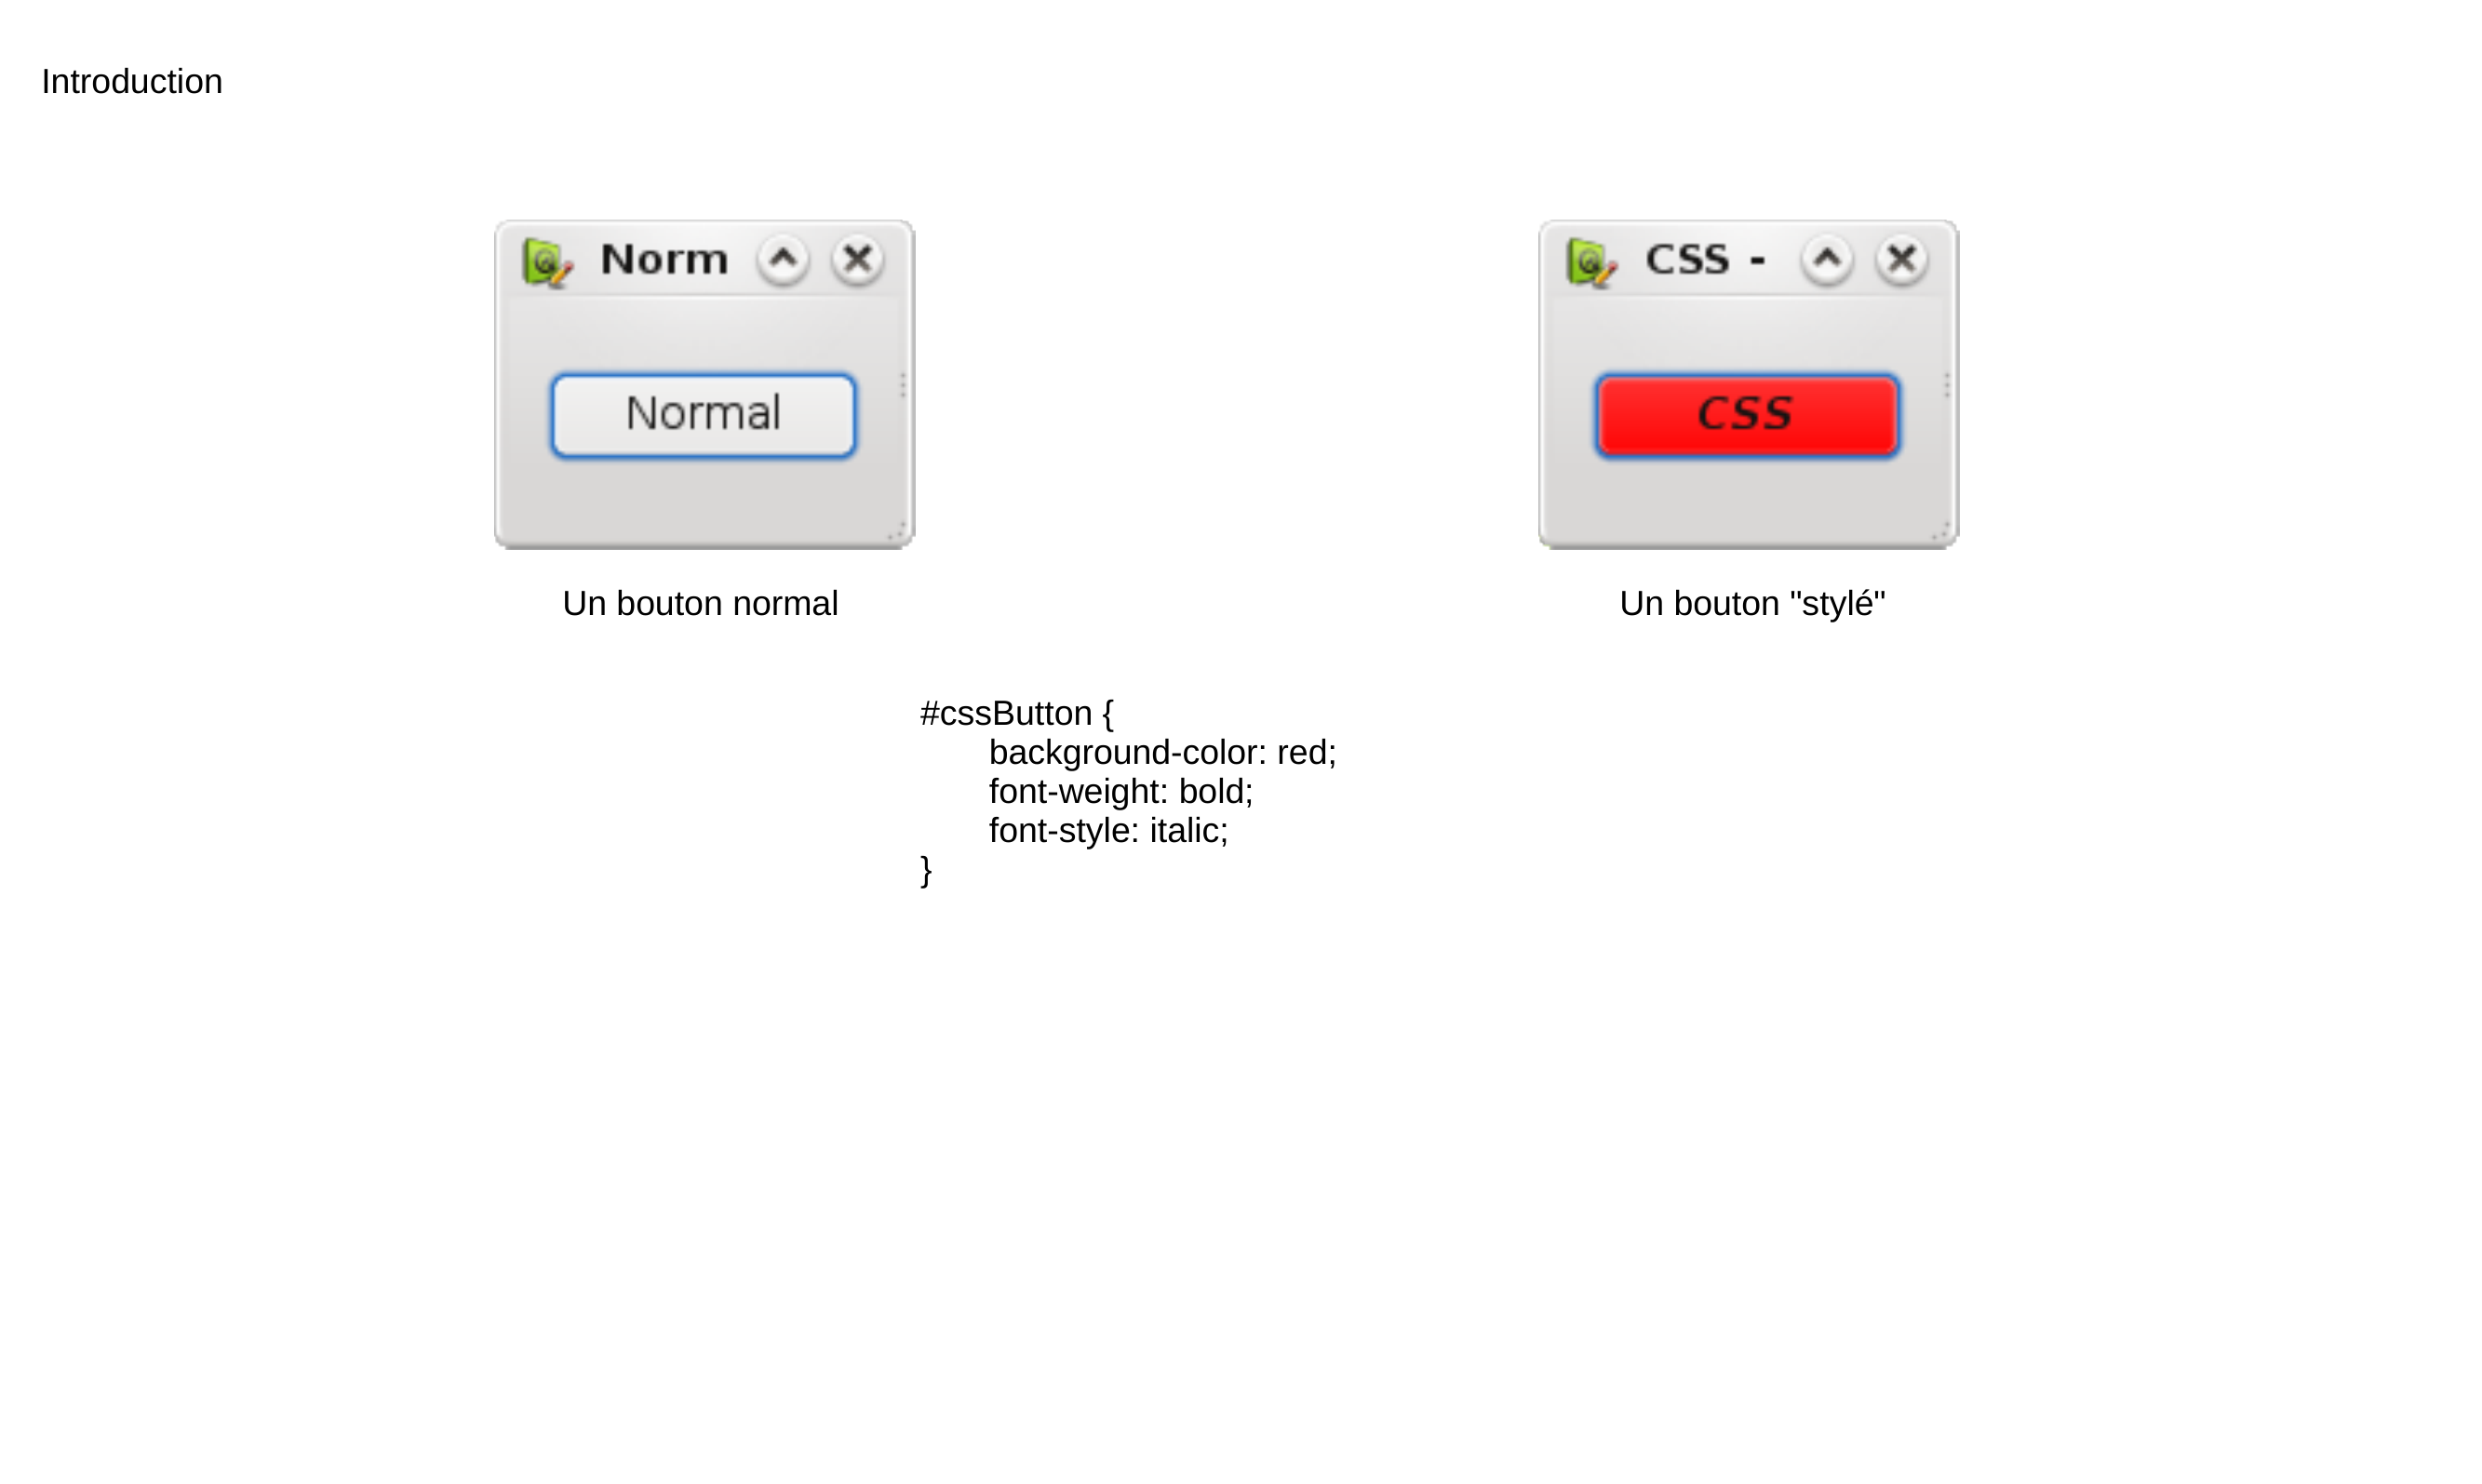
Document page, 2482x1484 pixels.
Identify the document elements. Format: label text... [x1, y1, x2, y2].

text_box Introduction [27, 55, 2446, 108]
text_box Un bouton "stylé" [1547, 577, 1960, 630]
picture [494, 220, 916, 550]
picture [1538, 220, 1960, 550]
text_box Un bouton normal [494, 577, 907, 630]
text_box #cssButton { background-color: red; font-weight: bold; font-style: italic; } [906, 687, 1539, 896]
